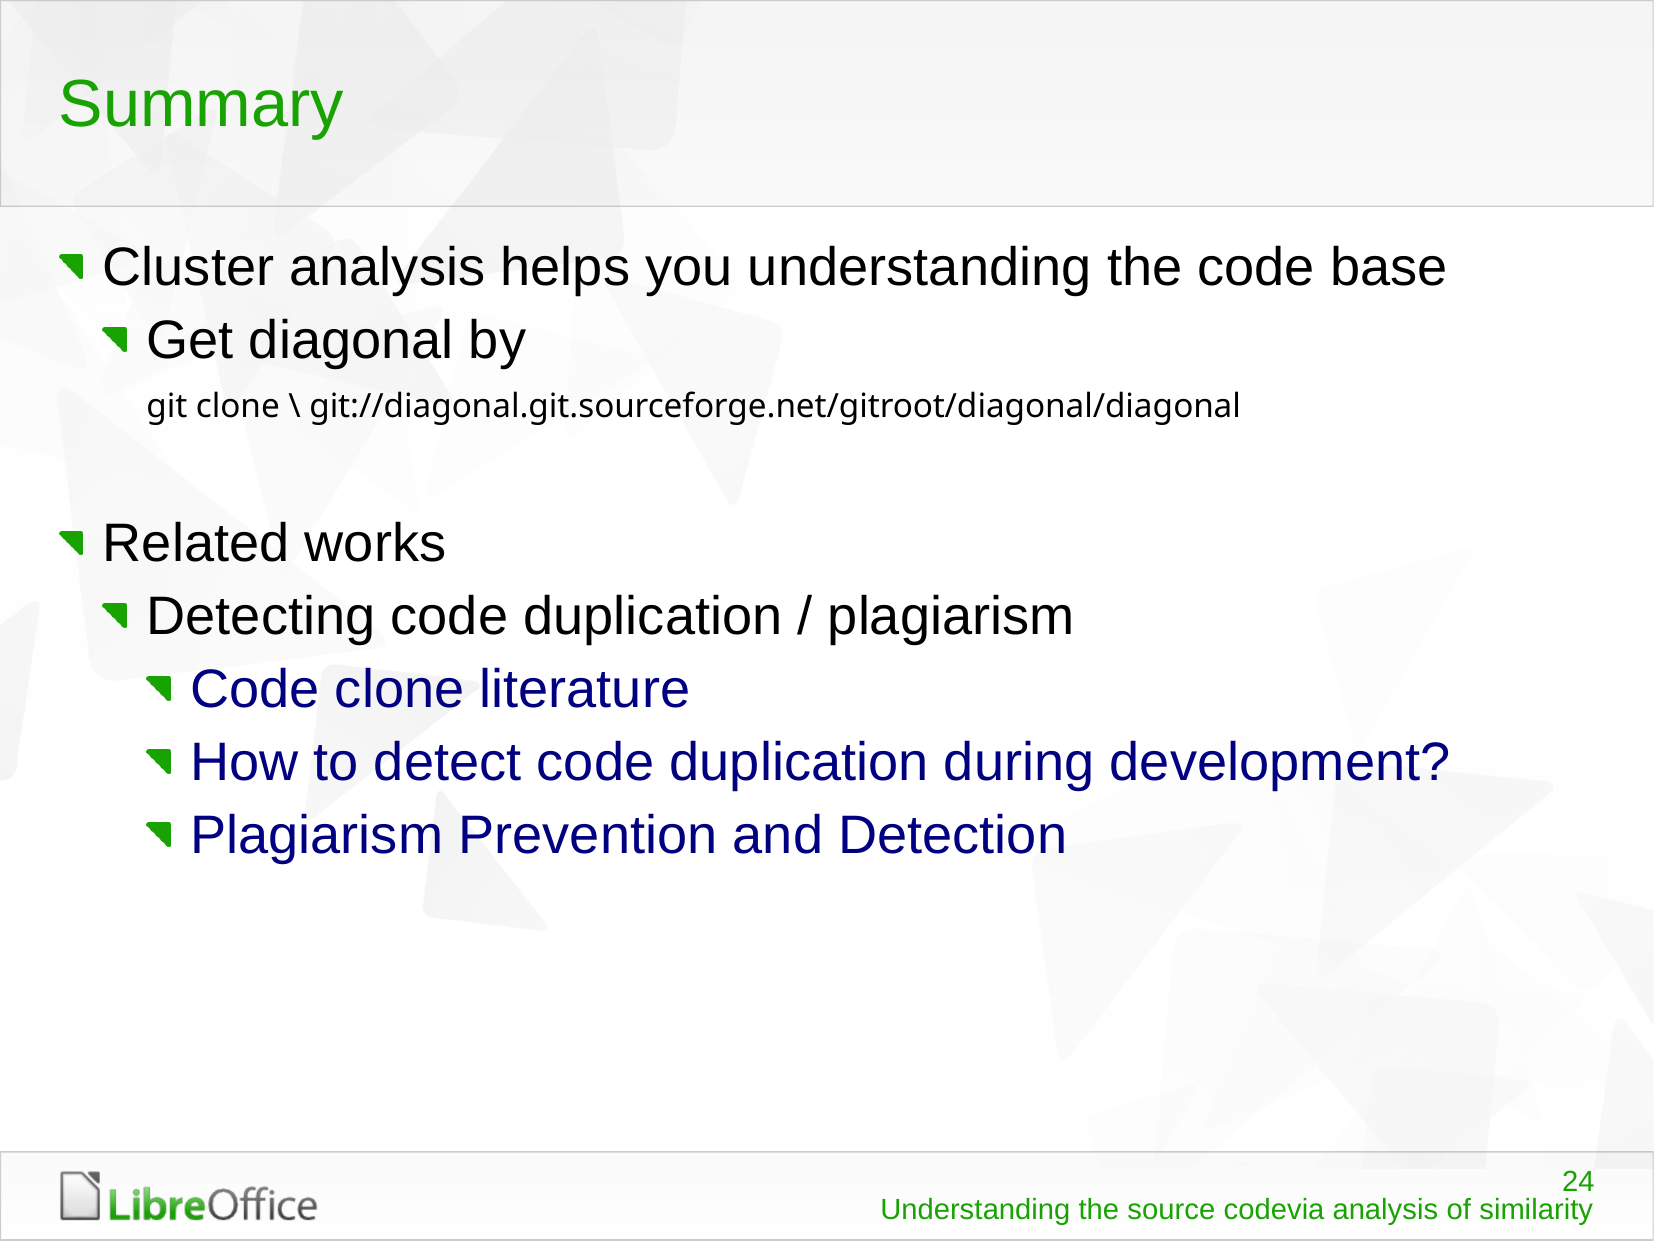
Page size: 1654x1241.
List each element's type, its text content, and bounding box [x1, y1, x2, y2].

title Summary [59, 29, 1595, 178]
picture [915, 548, 1654, 1169]
list Cluster analysis helps you understanding the code base Get diagonal by git clone \ git://diagonal.git.sourceforge.net/gitroot/diagonal/diagonal Related works Detecting code duplication / plagiarism Code clone literature How to detect code duplication during development? Plagiarism Prevention and Detection [59, 236, 1536, 1123]
picture [0, 0, 783, 931]
picture [41, 1152, 337, 1240]
